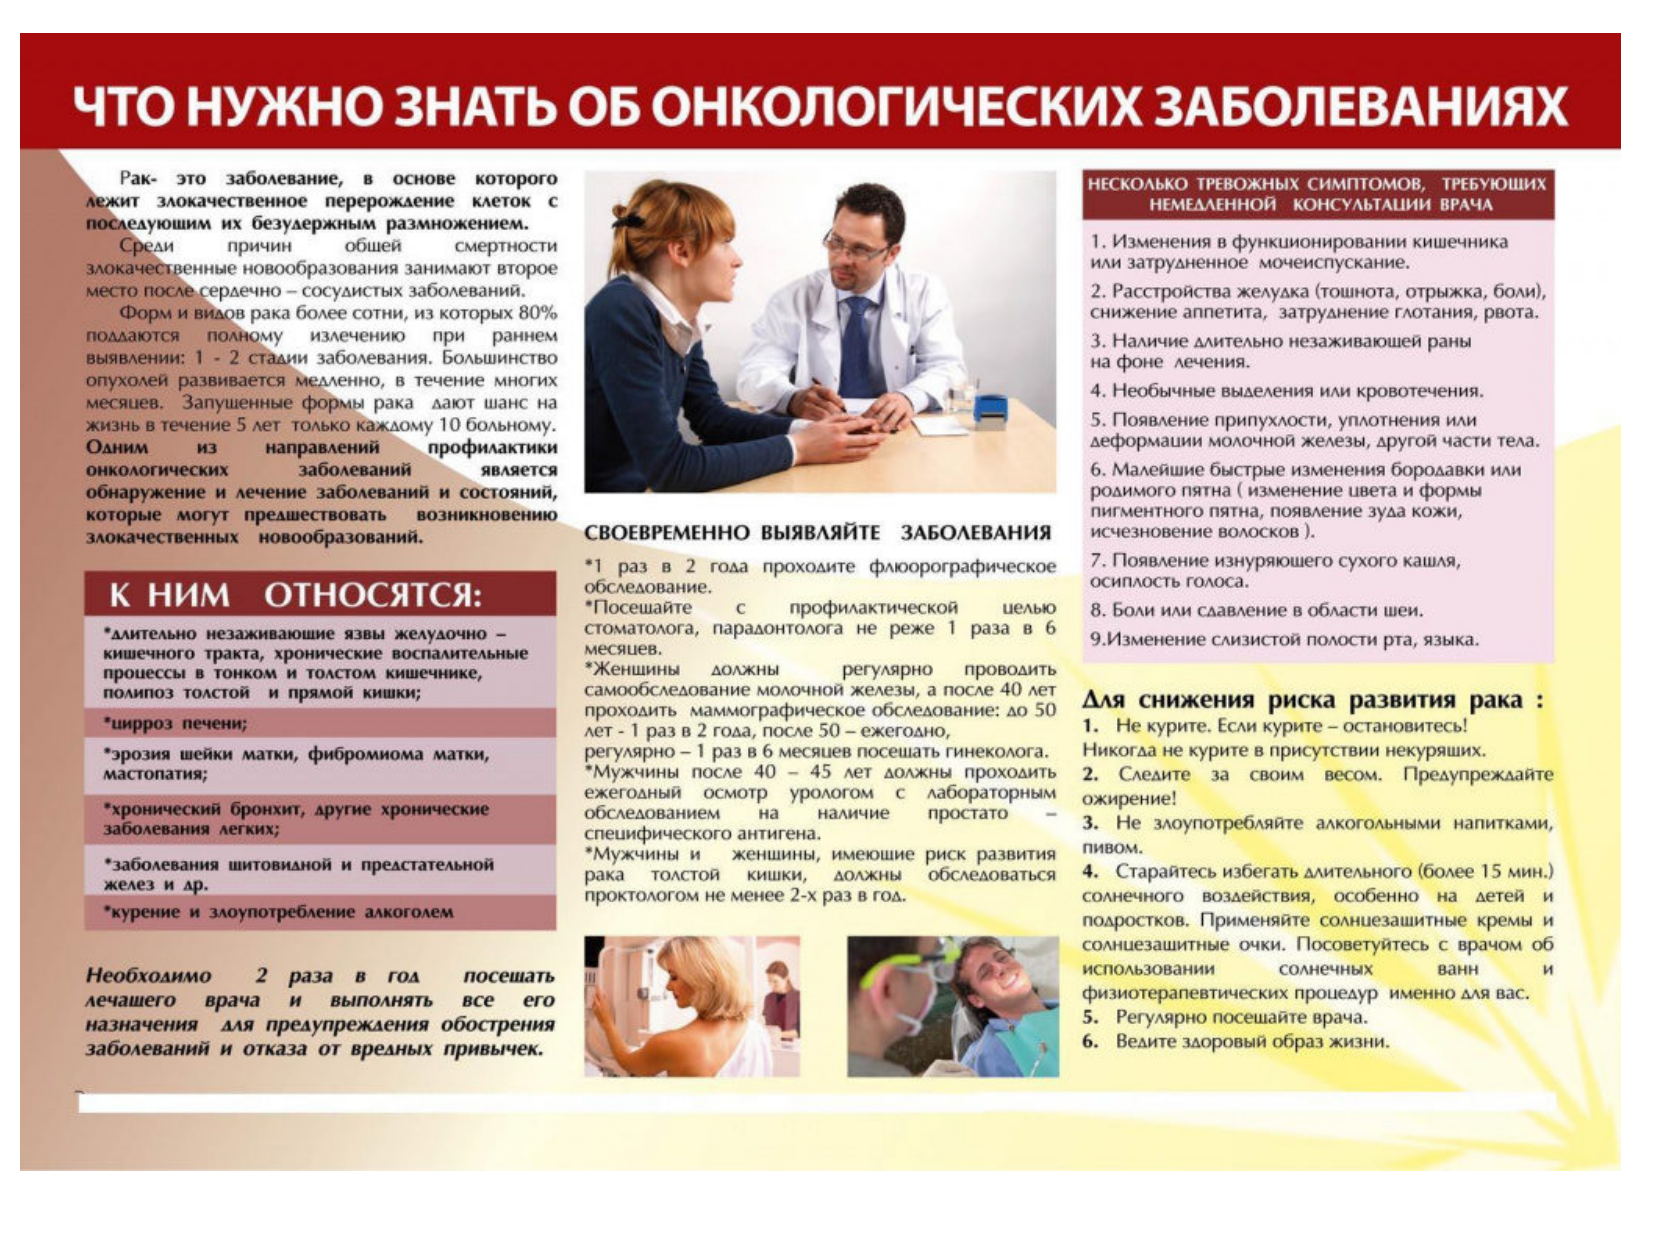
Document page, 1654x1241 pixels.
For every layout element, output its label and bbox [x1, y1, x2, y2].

picture [20, 33, 1621, 1171]
